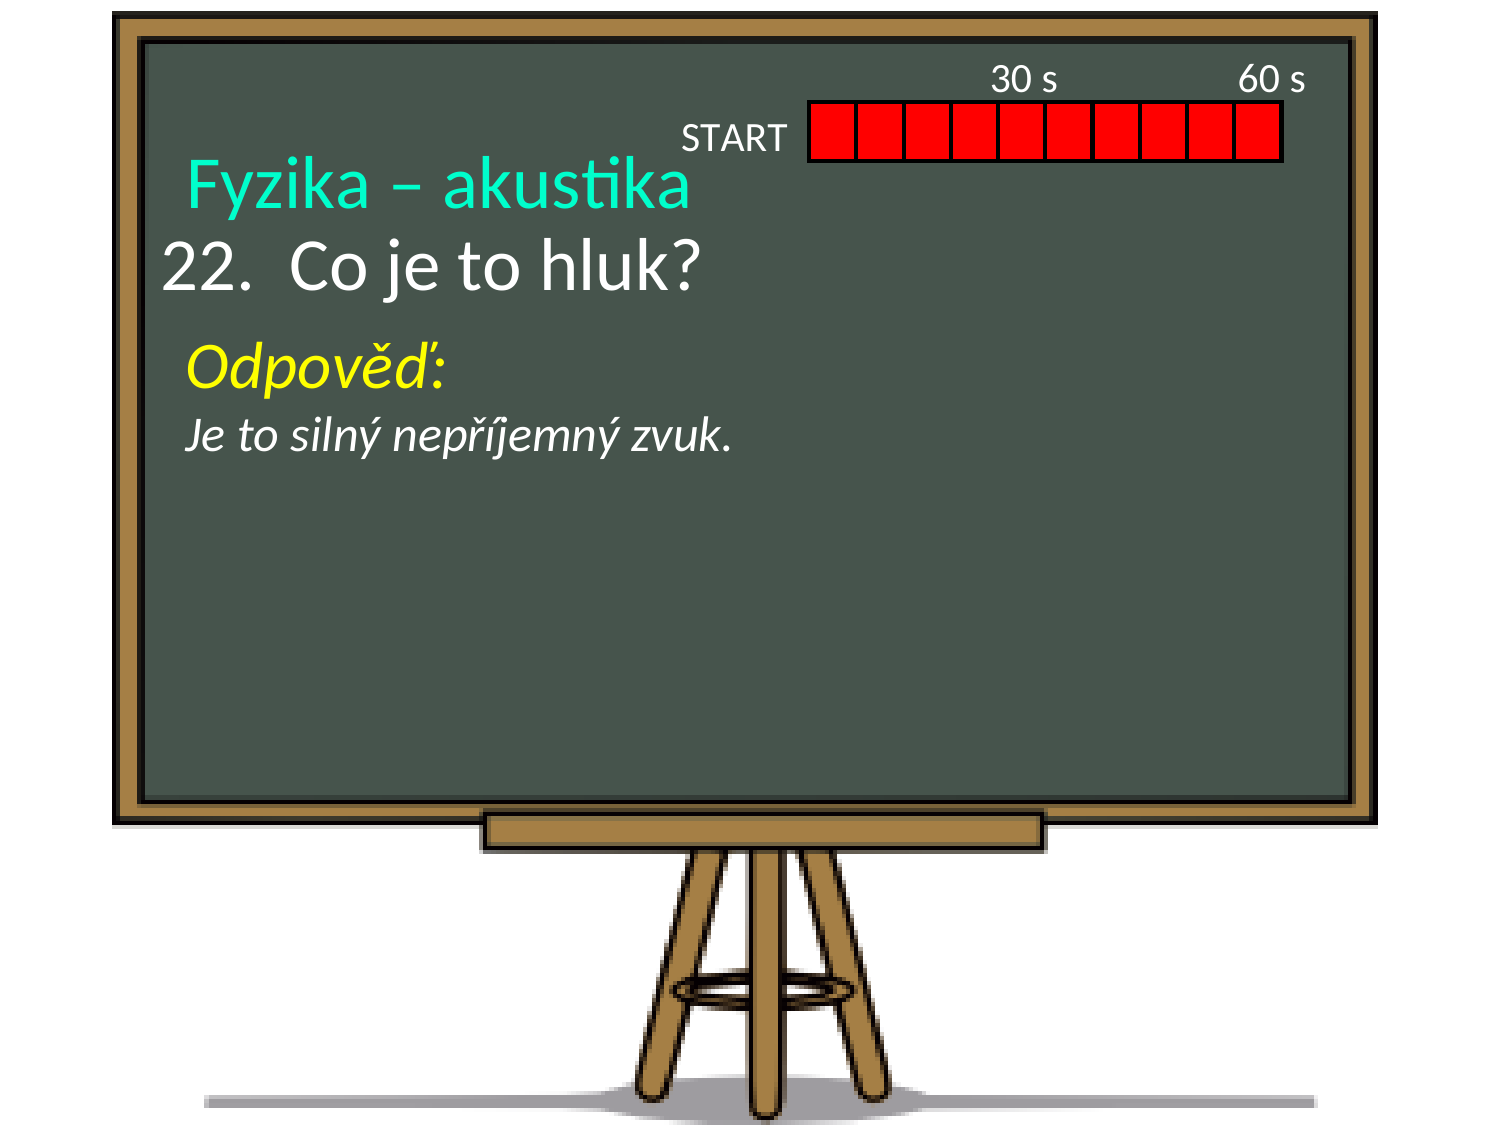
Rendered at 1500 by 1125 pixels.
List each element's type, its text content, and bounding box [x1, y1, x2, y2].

text_box 22. Co je to hluk? [145, 207, 964, 404]
picture [112, 11, 1378, 1125]
text_box Odpověď: Je to silný nepříjemný zvuk. [171, 314, 1317, 890]
text_box [809, 101, 1282, 161]
text_box 30 s [975, 42, 1073, 109]
text_box Fyzika – akustika [171, 125, 709, 231]
text_box 60 s [1222, 42, 1321, 109]
text_box START [666, 101, 803, 168]
